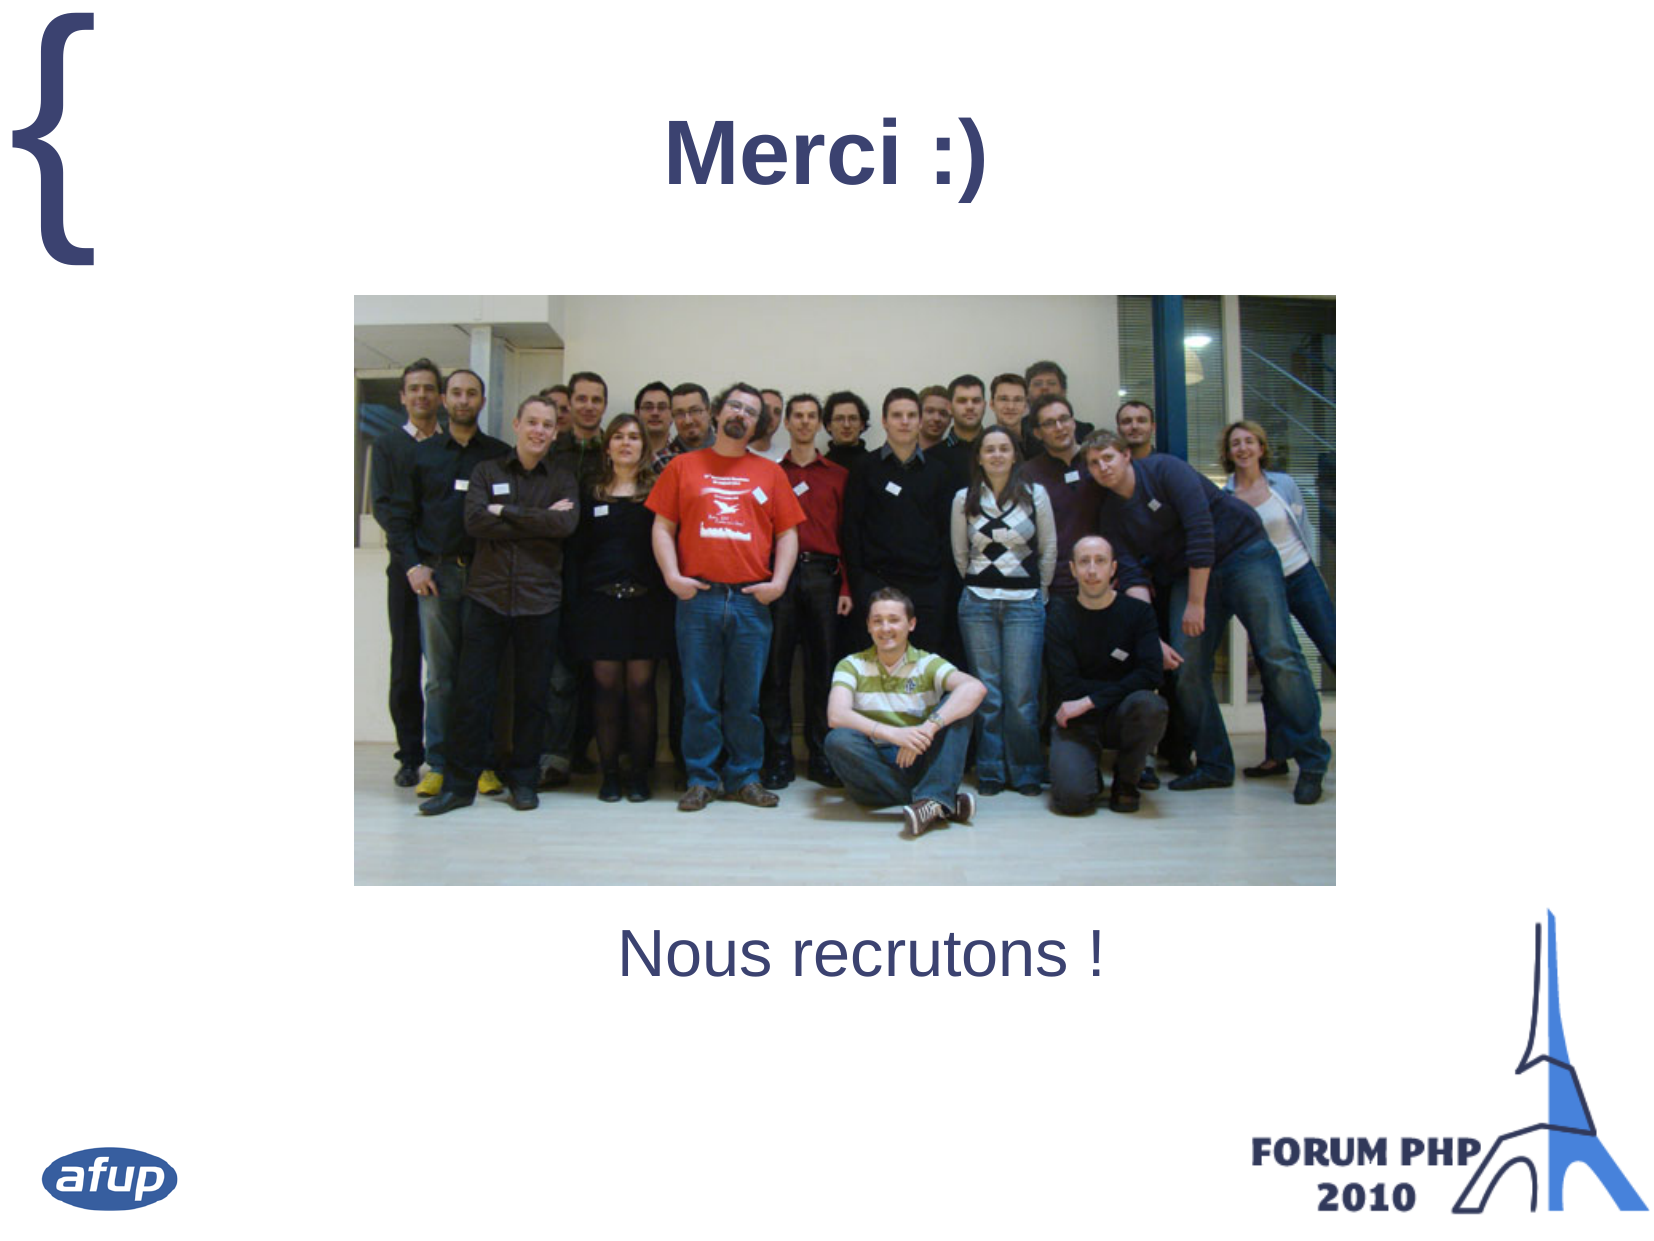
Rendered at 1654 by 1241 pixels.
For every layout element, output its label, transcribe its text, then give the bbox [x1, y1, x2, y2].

title Merci :) [82, 49, 1571, 257]
picture [41, 1146, 178, 1211]
picture [354, 295, 1336, 886]
picture [1240, 872, 1650, 1241]
list Nous recrutons ! [82, 290, 1571, 1109]
